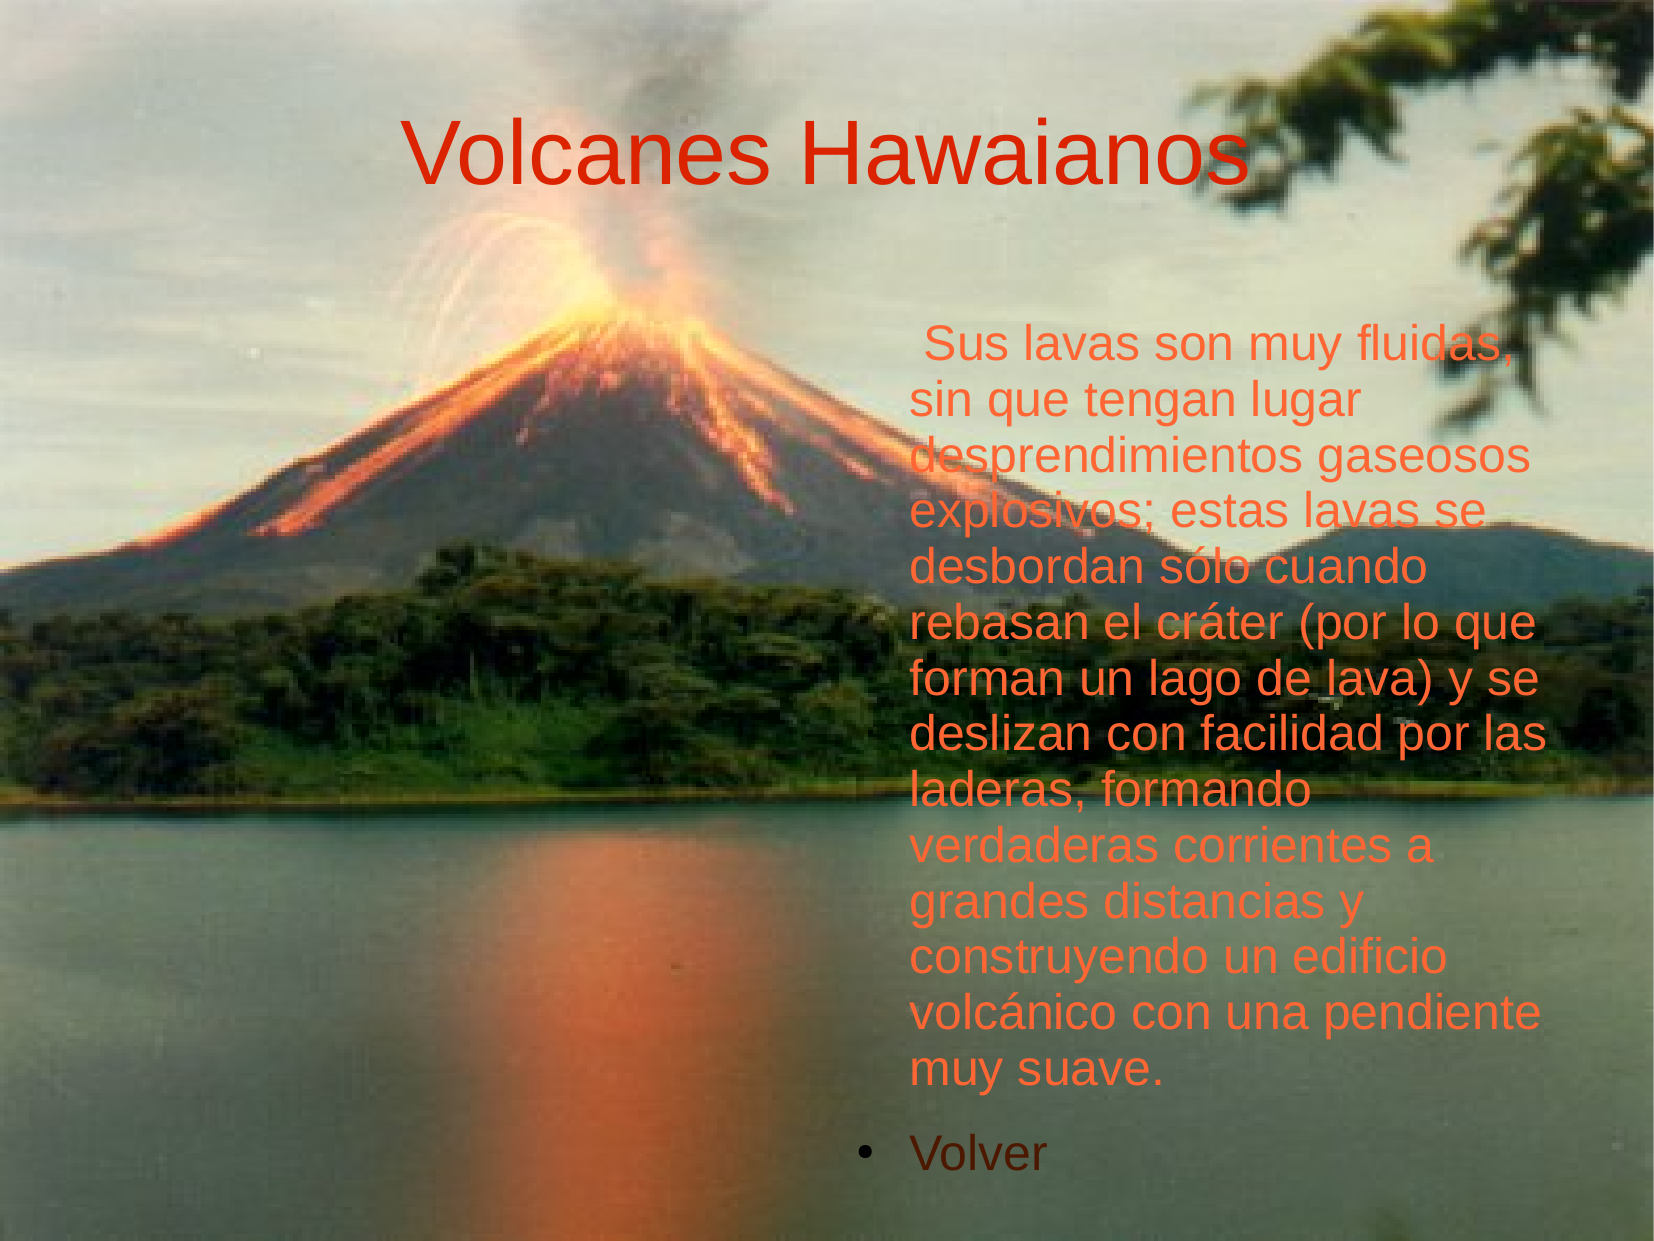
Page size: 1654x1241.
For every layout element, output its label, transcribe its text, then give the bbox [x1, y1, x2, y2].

picture [0, 0, 1654, 1241]
title Volcanes Hawaianos [82, 49, 1571, 257]
list Sus lavas son muy fluidas, sin que tengan lugar desprendimientos gaseosos explosivos; estas lavas se desbordan sólo cuando rebasan el cráter (por lo que forman un lago de lava) y se deslizan con facilidad por las laderas, formando verdaderas corrientes a grandes distancias y construyendo un edificio volcánico con una pendiente muy suave. Volver [838, 315, 1565, 1182]
